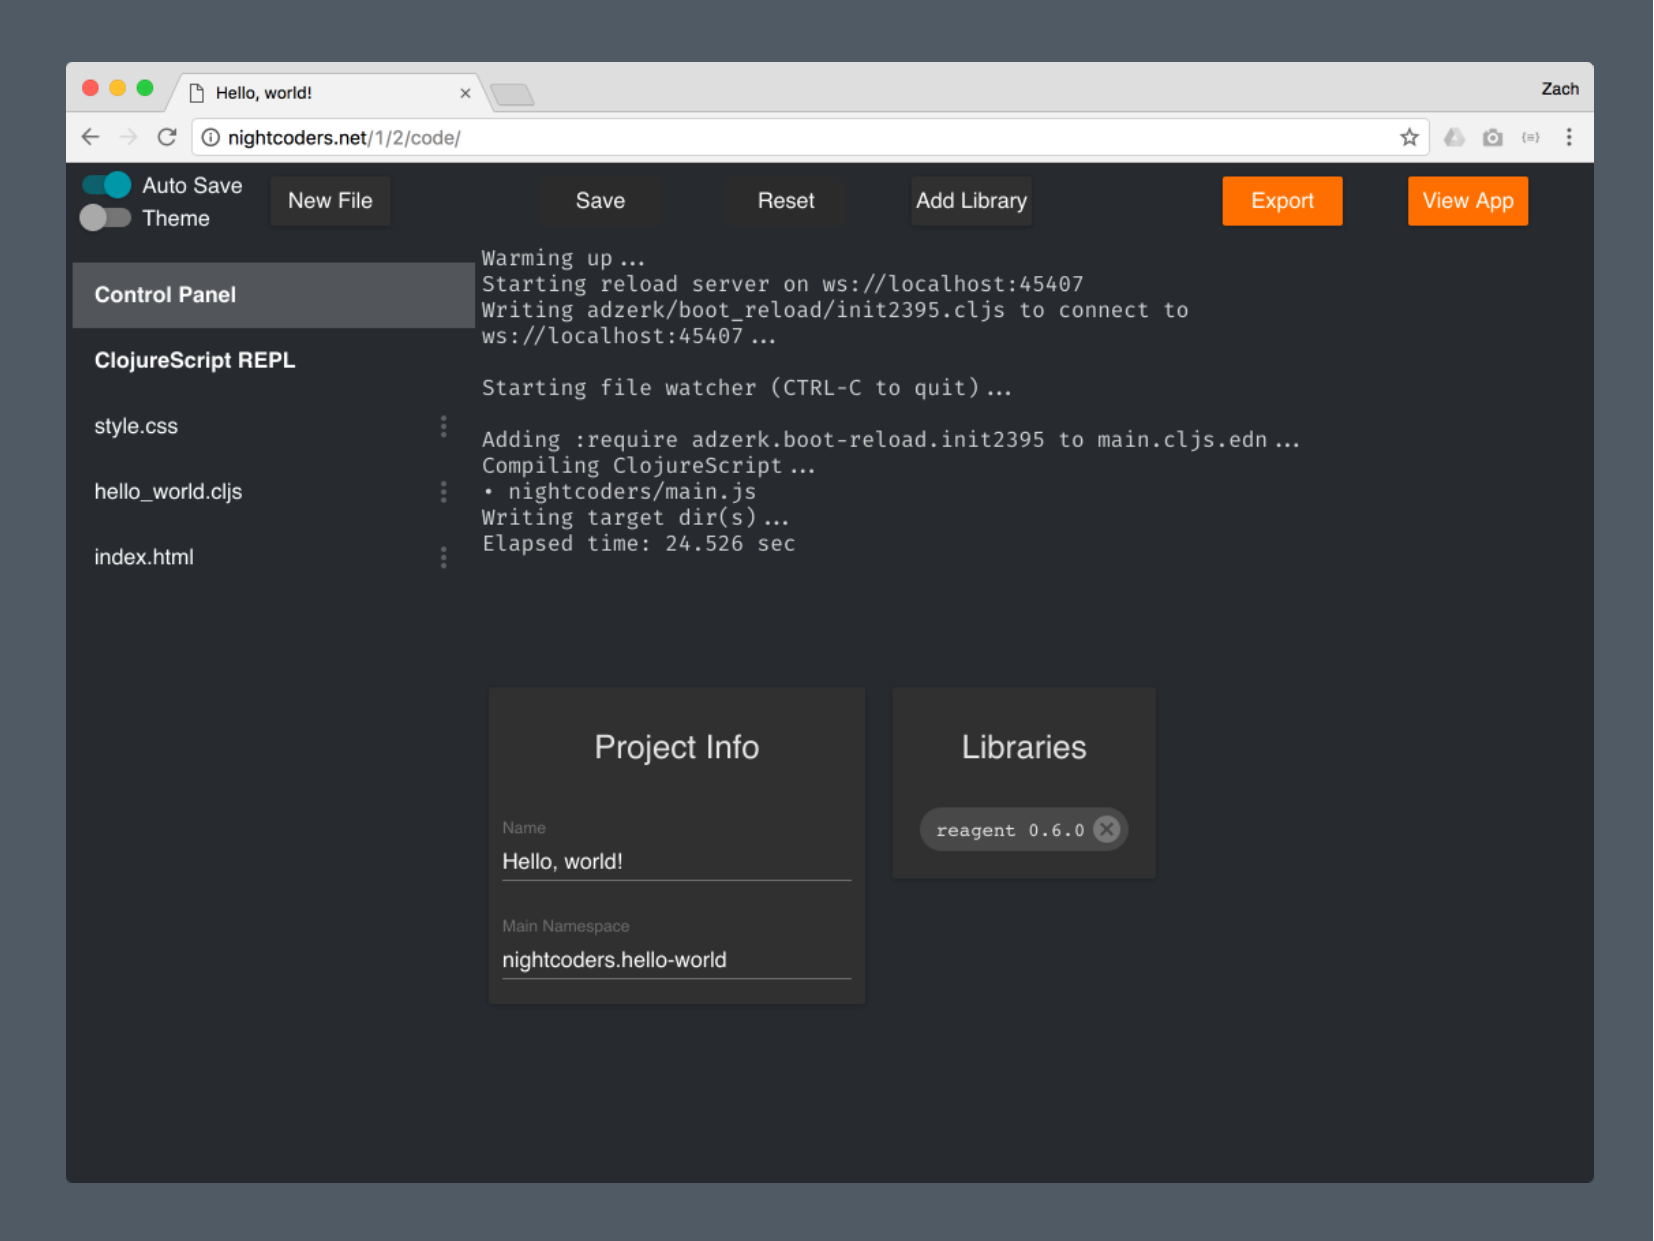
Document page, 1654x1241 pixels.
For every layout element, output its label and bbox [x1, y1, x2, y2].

picture [66, 62, 1594, 1183]
